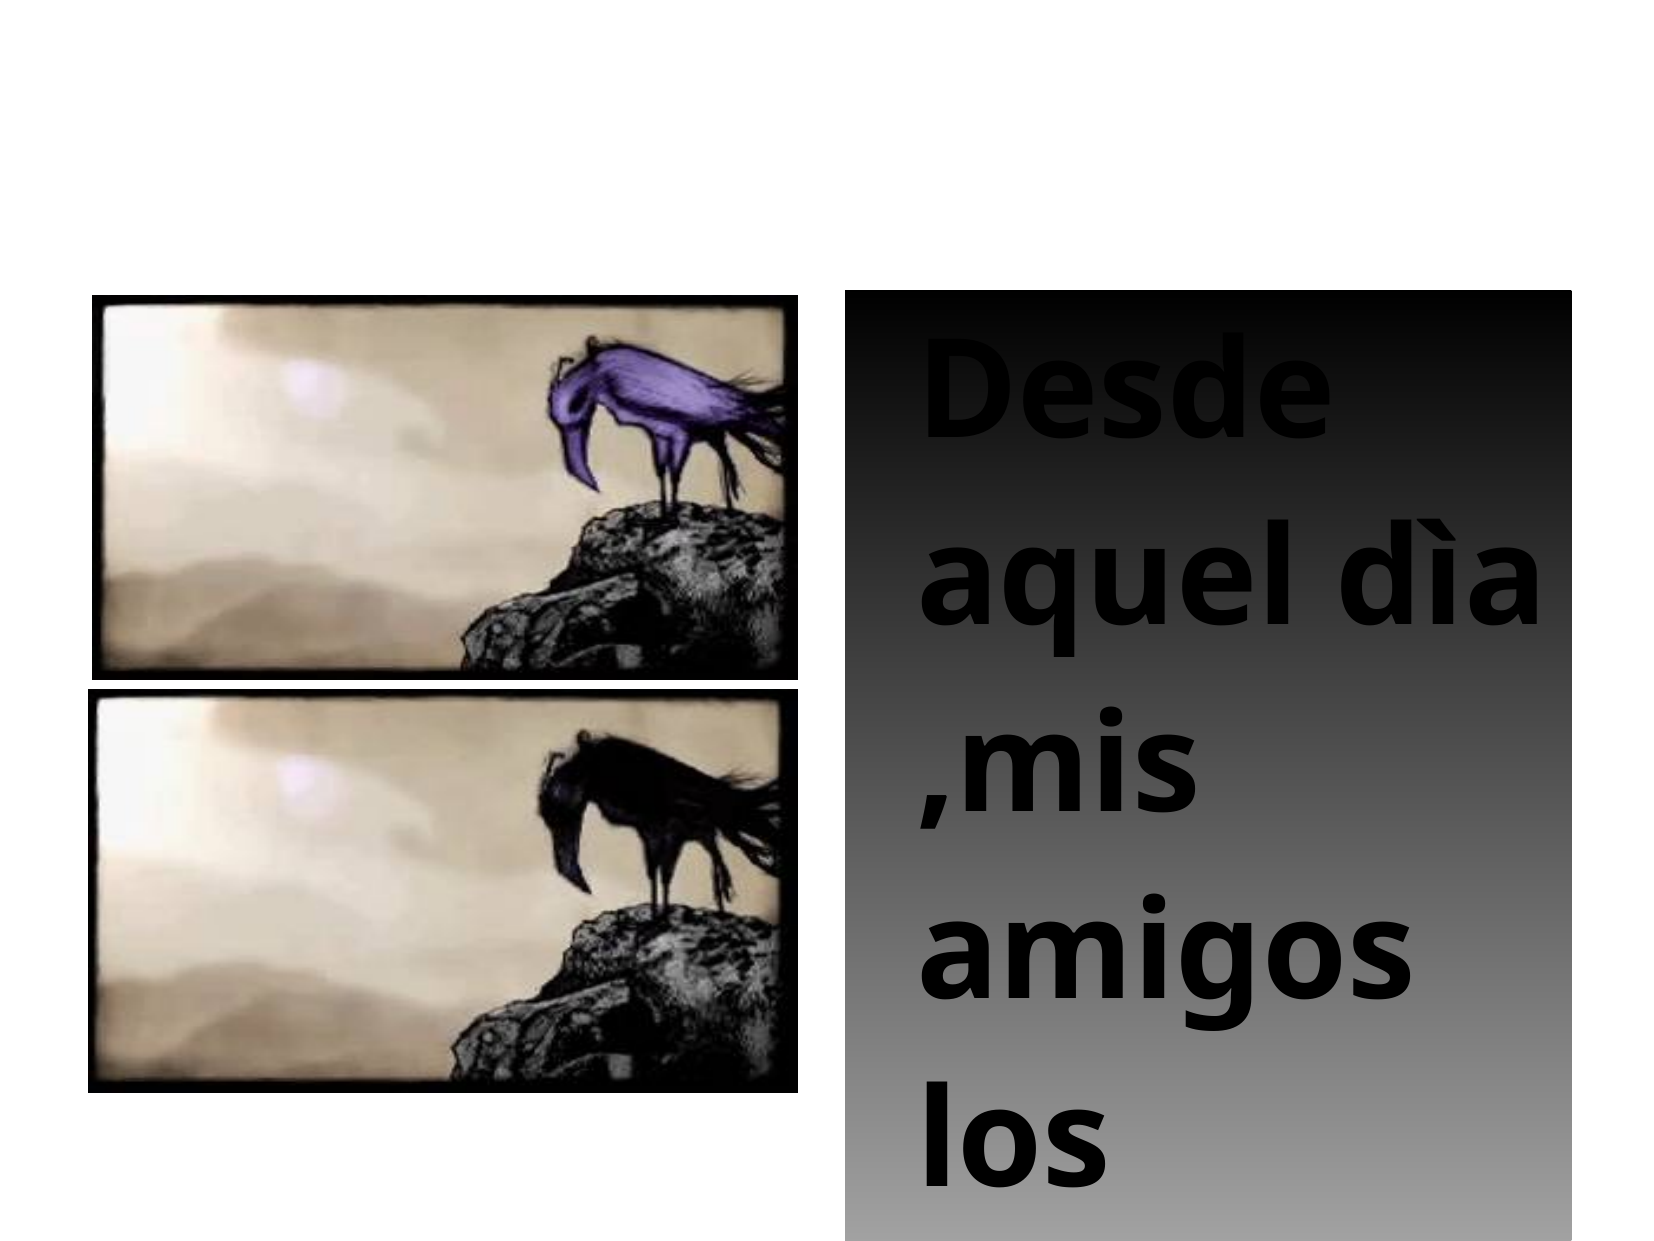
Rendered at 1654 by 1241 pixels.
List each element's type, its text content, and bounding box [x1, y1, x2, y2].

picture [92, 295, 798, 680]
picture [88, 689, 798, 1093]
list Desde aquel dìa ,mis amigos los cuervos son negros. [845, 290, 1572, 1142]
